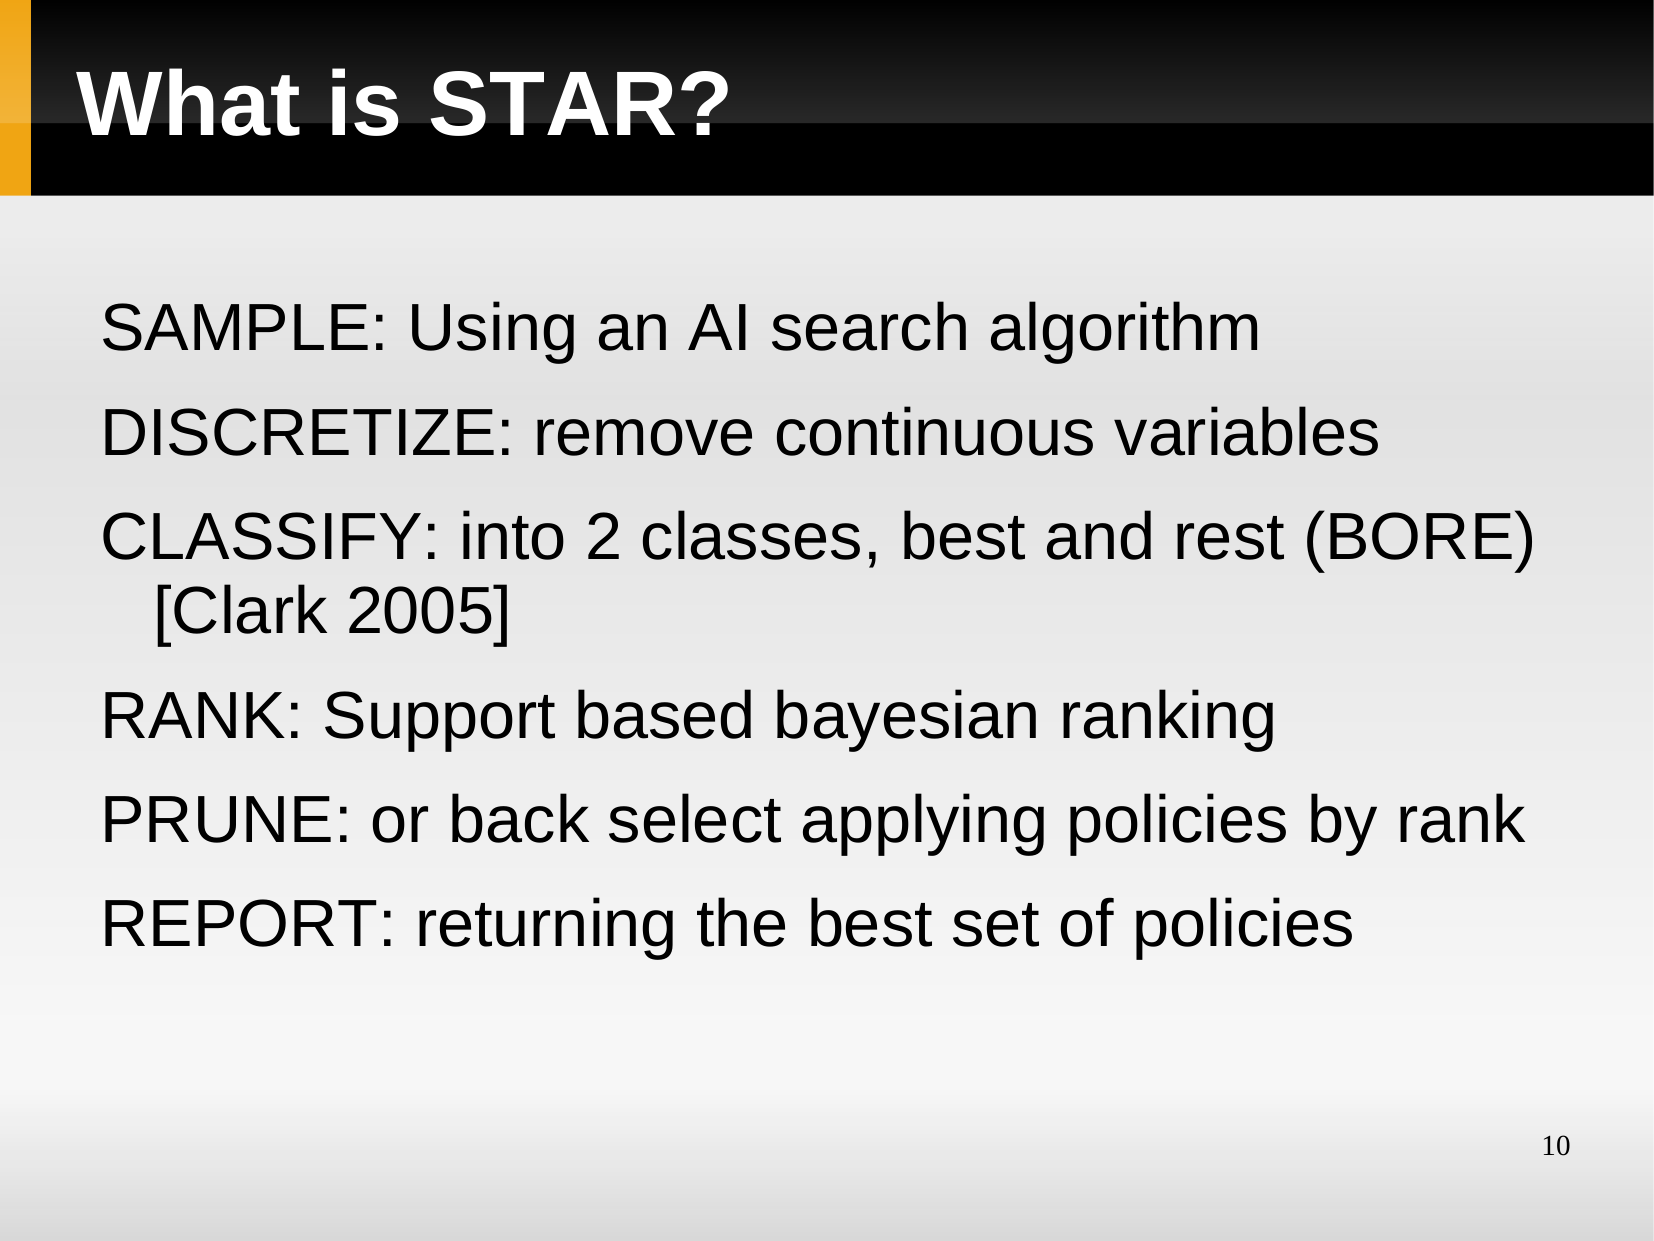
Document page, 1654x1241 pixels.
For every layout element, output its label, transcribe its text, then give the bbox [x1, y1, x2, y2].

list SAMPLE: Using an AI search algorithm DISCRETIZE: remove continuous variables CLASSIFY: into 2 classes, best and rest (BORE) [Clark 2005] RANK: Support based bayesian ranking PRUNE: or back select applying policies by rank REPORT: returning the best set of policies [82, 290, 1571, 1094]
title What is STAR? [76, 7, 1565, 200]
picture [0, 0, 1654, 1241]
